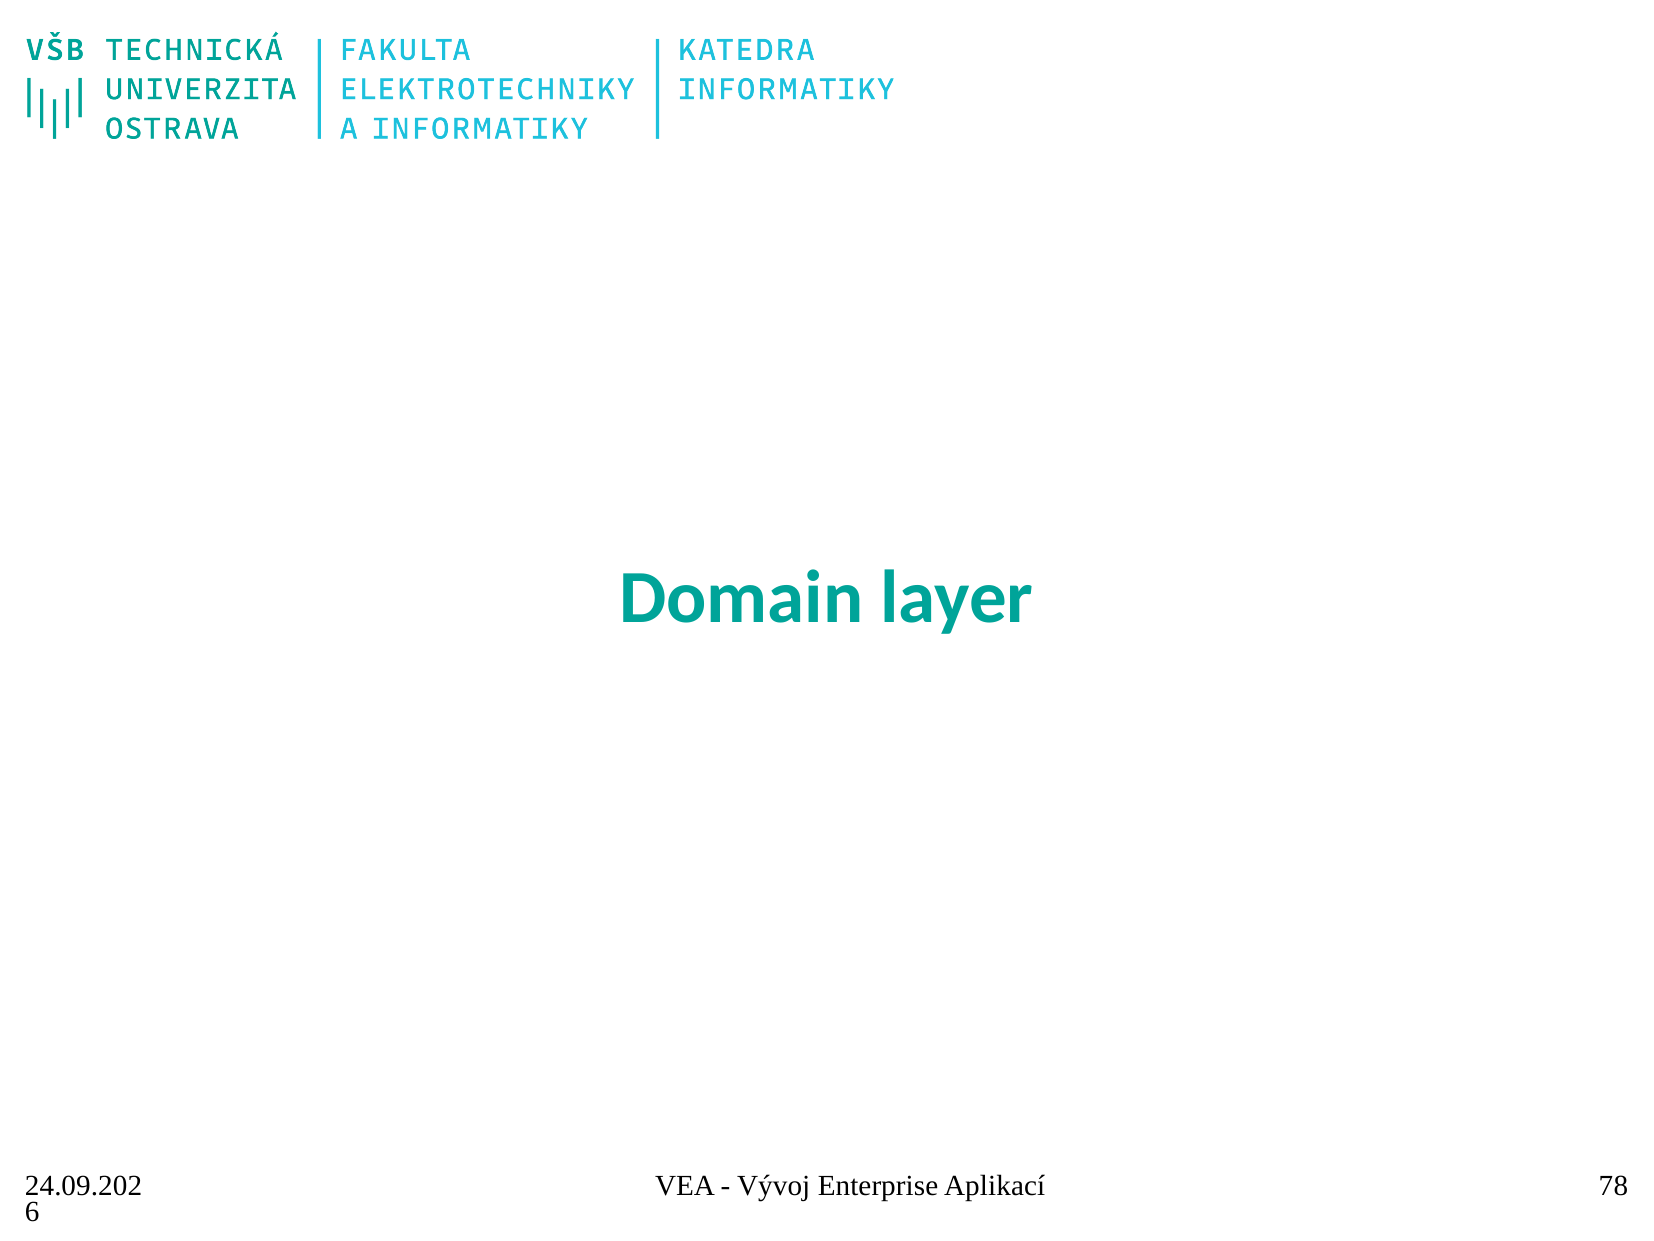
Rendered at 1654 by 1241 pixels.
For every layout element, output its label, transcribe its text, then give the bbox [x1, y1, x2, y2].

picture [26, 31, 894, 139]
title Domain layer [24, 184, 1629, 642]
